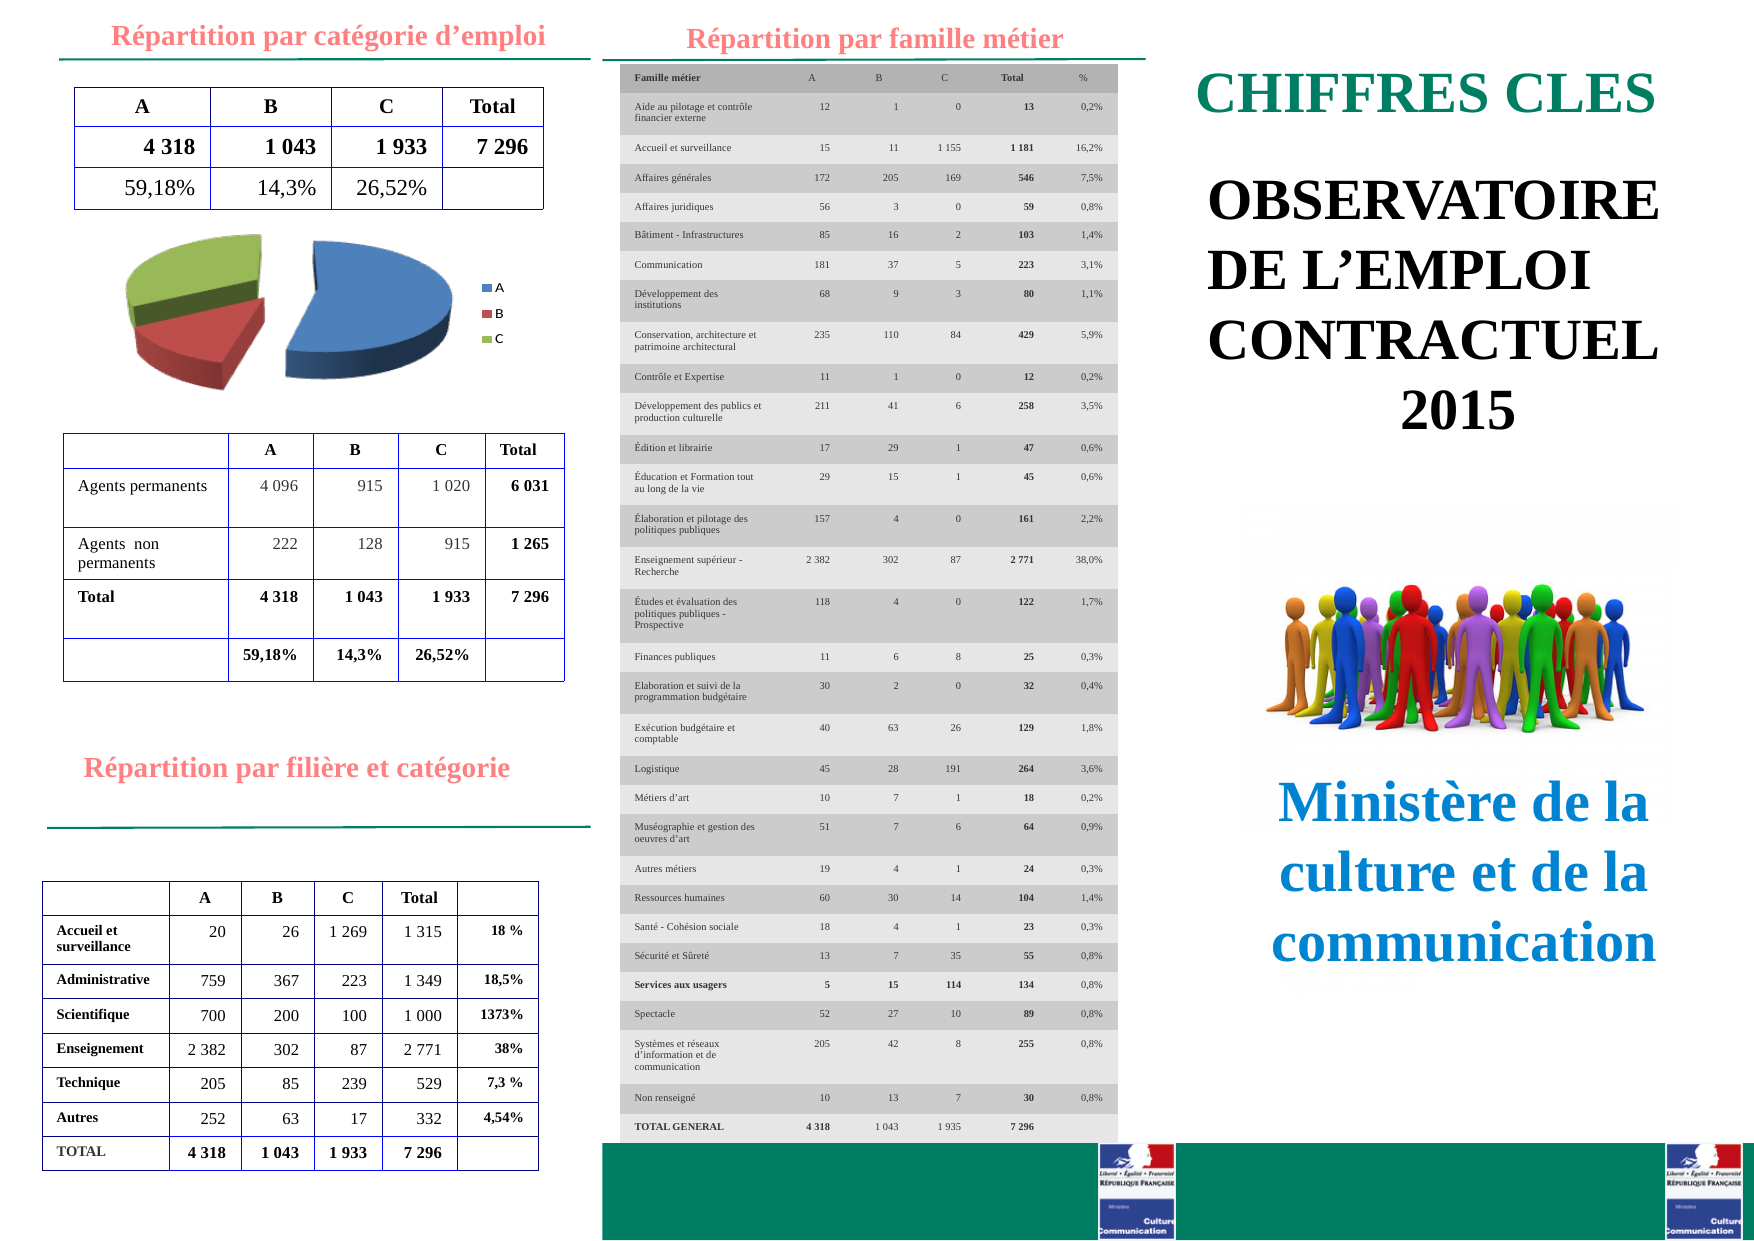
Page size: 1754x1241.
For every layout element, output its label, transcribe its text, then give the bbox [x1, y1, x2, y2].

table_cell Autres métiers [620, 856, 779, 885]
table_cell 25 [976, 643, 1049, 672]
table_cell Technique [43, 1068, 169, 1102]
table_cell 0 [913, 505, 976, 547]
table_cell 38% [458, 1034, 538, 1067]
table_cell 3 [845, 193, 913, 222]
table_cell 128 [314, 528, 398, 579]
table_cell 255 [976, 1030, 1049, 1084]
table_cell 915 [314, 469, 398, 527]
table_header C [399, 434, 485, 468]
table_cell 0,4% [1049, 672, 1118, 714]
table_cell 14,3% [211, 168, 331, 209]
table_header Total [486, 434, 564, 468]
table_header C [315, 882, 382, 915]
table_cell 191 [913, 756, 976, 785]
table_cell Non renseigné [620, 1084, 779, 1114]
table_cell 4 [845, 856, 913, 885]
table_cell 11 [845, 135, 913, 164]
picture [1240, 507, 1678, 755]
table_header A [170, 882, 241, 915]
table_header B [242, 882, 314, 915]
table_cell 1 155 [913, 135, 976, 164]
table_cell 1 043 [242, 1137, 314, 1170]
table_cell 235 [779, 322, 845, 364]
table_cell [64, 639, 228, 681]
table_cell 8 [913, 1030, 976, 1084]
table_cell 26,52% [332, 168, 442, 209]
table_cell 1 [845, 93, 913, 135]
table_cell 37 [845, 251, 913, 280]
table_cell Administrative [43, 965, 169, 998]
table_header A [779, 64, 845, 93]
table_cell 7 296 [486, 580, 564, 638]
table_cell Développement des publics et production culturelle [620, 393, 779, 435]
text_box Répartition par catégorie d’emploi [47, 12, 611, 61]
table_cell 87 [315, 1034, 382, 1067]
table_header Total [976, 64, 1049, 93]
table_cell 45 [976, 464, 1049, 505]
table_cell 7 296 [443, 127, 543, 167]
table_cell 3,6% [1049, 756, 1118, 785]
table_cell 18 [779, 914, 845, 943]
table_cell Accueil et surveillance [43, 916, 169, 964]
table_cell 332 [383, 1103, 457, 1136]
table_cell Élaboration et pilotage des politiques publiques [620, 505, 779, 547]
table_cell 14,3% [314, 639, 398, 681]
table_cell 7 296 [383, 1137, 457, 1170]
table_cell 32 [976, 672, 1049, 714]
table_cell 915 [399, 528, 485, 579]
table_cell Conservation, architecture et patrimoine architectural [620, 322, 779, 364]
table_header C [332, 88, 442, 126]
table_cell 89 [976, 1001, 1049, 1030]
table_cell 759 [170, 965, 241, 998]
table_cell 1 000 [383, 999, 457, 1033]
table_cell 9 [845, 280, 913, 322]
table_cell 59,18% [229, 639, 313, 681]
table_cell 5 [913, 251, 976, 280]
table_cell 3,5% [1049, 393, 1118, 435]
table_cell 1 933 [315, 1137, 382, 1170]
table_cell 1 [913, 914, 976, 943]
table_cell 84 [913, 322, 976, 364]
table_cell 2 382 [779, 547, 845, 589]
table_cell 1 [913, 435, 976, 464]
table_cell 11 [779, 643, 845, 672]
table_cell Systèmes et réseaux d’information et de communication [620, 1030, 779, 1084]
table_cell 55 [976, 943, 1049, 972]
table_cell Sécurité et Sûreté [620, 943, 779, 972]
table_cell 0,9% [1049, 814, 1118, 856]
table_cell 42 [845, 1030, 913, 1084]
table_cell Finances publiques [620, 643, 779, 672]
table_cell 38,0% [1049, 547, 1118, 589]
text_box Répartition par filière et catégorie [15, 744, 579, 793]
table_cell 7 [913, 1084, 976, 1114]
table_cell 1 [913, 785, 976, 814]
table_cell 4 318 [779, 1114, 845, 1143]
table_cell 1 [845, 364, 913, 393]
table_cell 24 [976, 856, 1049, 885]
table_cell Elaboration et suivi de la programmation budgétaire [620, 672, 779, 714]
table_cell 110 [845, 322, 913, 364]
table_cell 5,9% [1049, 322, 1118, 364]
table_cell 2 771 [383, 1034, 457, 1067]
table_cell Santé - Cohésion sociale [620, 914, 779, 943]
table_cell Développement des institutions [620, 280, 779, 322]
table_cell 0,2% [1049, 93, 1118, 135]
table_cell 11 [779, 364, 845, 393]
table_cell 0,6% [1049, 435, 1118, 464]
table_cell 205 [845, 164, 913, 193]
table_cell Scientifique [43, 999, 169, 1033]
table_cell 59,18% [75, 168, 210, 209]
table_cell 529 [383, 1068, 457, 1102]
table_cell 17 [315, 1103, 382, 1136]
table_cell 211 [779, 393, 845, 435]
table_cell Logistique [620, 756, 779, 785]
table_cell 16,2% [1049, 135, 1118, 164]
table_header Famille métier [620, 64, 779, 93]
table_cell 0,6% [1049, 464, 1118, 505]
table_cell 8 [913, 643, 976, 672]
table_cell 1 020 [399, 469, 485, 527]
table_header [458, 882, 538, 915]
table_cell Agents non permanents [64, 528, 228, 579]
table_cell 205 [779, 1030, 845, 1084]
table_cell 134 [976, 972, 1049, 1001]
table_cell 68 [779, 280, 845, 322]
table_cell 7,5% [1049, 164, 1118, 193]
text_box Ministère de la culture et de la communication [1181, 755, 1749, 934]
table_cell 10 [913, 1001, 976, 1030]
table_cell 172 [779, 164, 845, 193]
table_header [64, 434, 228, 468]
table_cell 2 [913, 222, 976, 251]
table_cell 0,8% [1049, 972, 1118, 1001]
table_cell 85 [779, 222, 845, 251]
table_cell 1,8% [1049, 714, 1118, 756]
table_cell 19 [779, 856, 845, 885]
table_cell 15 [779, 135, 845, 164]
table_cell 302 [845, 547, 913, 589]
table_cell 222 [229, 528, 313, 579]
table_cell 0,2% [1049, 364, 1118, 393]
table_cell 0,8% [1049, 193, 1118, 222]
table_cell 0,3% [1049, 914, 1118, 943]
table_cell 20 [170, 916, 241, 964]
table_cell 6 [913, 814, 976, 856]
table_cell Études et évaluation des politiques publiques - Prospective [620, 589, 779, 643]
table_cell 3 [913, 280, 976, 322]
table_cell Services aux usagers [620, 972, 779, 1001]
table_cell 80 [976, 280, 1049, 322]
table_cell 700 [170, 999, 241, 1033]
table_cell 10 [779, 785, 845, 814]
table_header B [845, 64, 913, 93]
table_cell 0 [913, 93, 976, 135]
picture [1308, 950, 1316, 959]
table_cell Enseignement supérieur - Recherche [620, 547, 779, 589]
table_cell 26,52% [399, 639, 485, 681]
table_cell Bâtiment - Infrastructures [620, 222, 779, 251]
table_cell 1 269 [315, 916, 382, 964]
table_cell 4,54% [458, 1103, 538, 1136]
table_cell 40 [779, 714, 845, 756]
table_cell Contrôle et Expertise [620, 364, 779, 393]
table_cell 1,1% [1049, 280, 1118, 322]
table_header Total [383, 882, 457, 915]
table_cell 1 181 [976, 135, 1049, 164]
table_cell 13 [976, 93, 1049, 135]
table_cell 239 [315, 1068, 382, 1102]
table_cell 1 043 [211, 127, 331, 167]
table_cell 1 043 [845, 1114, 913, 1143]
table_cell 0 [913, 589, 976, 643]
table_cell 7 [845, 943, 913, 972]
table_cell [486, 639, 564, 681]
table_header C [913, 64, 976, 93]
table_cell 13 [779, 943, 845, 972]
table_header [43, 882, 169, 915]
table_cell Éducation et Formation tout au long de la vie [620, 464, 779, 505]
table_cell TOTAL GENERAL [620, 1114, 779, 1143]
table_cell 51 [779, 814, 845, 856]
table_cell 4 [845, 505, 913, 547]
text_box CHIFFRES CLES [1181, 47, 1701, 137]
table_cell 6 [913, 393, 976, 435]
table_cell 7 [845, 814, 913, 856]
table_cell 1 935 [913, 1114, 976, 1143]
table_cell 264 [976, 756, 1049, 785]
table_cell Métiers d’art [620, 785, 779, 814]
table_header Total [443, 88, 543, 126]
table_cell 200 [242, 999, 314, 1033]
table_cell 16 [845, 222, 913, 251]
text_box Répartition par famille métier [601, 11, 1149, 51]
table_header % [1049, 64, 1118, 93]
table_cell 0 [913, 672, 976, 714]
table_cell 0,3% [1049, 643, 1118, 672]
table_cell 18 [976, 785, 1049, 814]
table_cell Autres [43, 1103, 169, 1136]
table_cell 161 [976, 505, 1049, 547]
table_cell Affaires générales [620, 164, 779, 193]
table_cell 30 [976, 1084, 1049, 1114]
table_cell 52 [779, 1001, 845, 1030]
table_cell 10 [779, 1084, 845, 1114]
table_cell 63 [845, 714, 913, 756]
table_cell 15 [845, 972, 913, 1001]
table_cell 47 [976, 435, 1049, 464]
table_cell 546 [976, 164, 1049, 193]
table_cell 122 [976, 589, 1049, 643]
table_header A [229, 434, 313, 468]
table_cell 59 [976, 193, 1049, 222]
table_cell 1,4% [1049, 222, 1118, 251]
table_cell 2 [845, 672, 913, 714]
table_cell 205 [170, 1068, 241, 1102]
table_cell 258 [976, 393, 1049, 435]
table_cell 0 [913, 193, 976, 222]
table_cell [443, 168, 543, 209]
table_cell 4 318 [75, 127, 210, 167]
table_cell 1,7% [1049, 589, 1118, 643]
table_cell 63 [242, 1103, 314, 1136]
table_cell 181 [779, 251, 845, 280]
table_cell 60 [779, 885, 845, 914]
table_cell 157 [779, 505, 845, 547]
picture [1098, 1142, 1176, 1241]
table_cell 87 [913, 547, 976, 589]
table_cell 252 [170, 1103, 241, 1136]
table_cell 302 [242, 1034, 314, 1067]
table_cell Total [64, 580, 228, 638]
table_cell 103 [976, 222, 1049, 251]
table_cell Communication [620, 251, 779, 280]
table_cell 223 [315, 965, 382, 998]
table_cell 85 [242, 1068, 314, 1102]
table_header B [314, 434, 398, 468]
table_cell 30 [779, 672, 845, 714]
table_cell [458, 1137, 538, 1170]
table_cell 7,3 % [458, 1068, 538, 1102]
picture [1665, 1142, 1743, 1241]
table_cell 1373% [458, 999, 538, 1033]
table_cell 1 315 [383, 916, 457, 964]
table_cell Agents permanents [64, 469, 228, 527]
table_cell 2 382 [170, 1034, 241, 1067]
table_cell 6 [845, 643, 913, 672]
table_cell Accueil et surveillance [620, 135, 779, 164]
table_cell Affaires juridiques [620, 193, 779, 222]
table_cell 7 296 [976, 1114, 1049, 1143]
table_cell 0,2% [1049, 785, 1118, 814]
table_header A [75, 88, 210, 126]
table_cell 23 [976, 914, 1049, 943]
table_cell Ressources humaines [620, 885, 779, 914]
table_cell 29 [779, 464, 845, 505]
table_cell 4 318 [229, 580, 313, 638]
table_cell 169 [913, 164, 976, 193]
table_cell Muséographie et gestion des oeuvres d’art [620, 814, 779, 856]
table_cell 100 [315, 999, 382, 1033]
table_cell 13 [845, 1084, 913, 1114]
table_cell 18,5% [458, 965, 538, 998]
table_cell 1,4% [1049, 885, 1118, 914]
table_cell 35 [913, 943, 976, 972]
table_cell 1 [913, 464, 976, 505]
table_cell 15 [845, 464, 913, 505]
table_cell 3,1% [1049, 251, 1118, 280]
table_cell 26 [913, 714, 976, 756]
table_cell 223 [976, 251, 1049, 280]
table_cell 118 [779, 589, 845, 643]
table_cell 0,8% [1049, 1001, 1118, 1030]
text_box OBSERVATOIRE DE L’EMPLOI CONTRACTUEL 2015 [1192, 153, 1725, 331]
table_cell 12 [976, 364, 1049, 393]
table_cell 367 [242, 965, 314, 998]
table_cell 0,8% [1049, 943, 1118, 972]
table_cell Exécution budgétaire et comptable [620, 714, 779, 756]
table_cell 4 318 [170, 1137, 241, 1170]
table_cell 1 265 [486, 528, 564, 579]
table_cell 2 771 [976, 547, 1049, 589]
table_cell Enseignement [43, 1034, 169, 1067]
table_cell 45 [779, 756, 845, 785]
table_cell 17 [779, 435, 845, 464]
table_cell 27 [845, 1001, 913, 1030]
table_cell 114 [913, 972, 976, 1001]
table_cell 5 [779, 972, 845, 1001]
table_cell 104 [976, 885, 1049, 914]
table_cell 64 [976, 814, 1049, 856]
table_cell 26 [242, 916, 314, 964]
table_cell 18 % [458, 916, 538, 964]
table_cell 1 933 [332, 127, 442, 167]
table_cell 4 096 [229, 469, 313, 527]
table_cell 4 [845, 914, 913, 943]
table_cell Aide au pilotage et contrôle financier externe [620, 93, 779, 135]
table_cell 28 [845, 756, 913, 785]
table_cell 56 [779, 193, 845, 222]
table_cell Édition et librairie [620, 435, 779, 464]
table_cell 0,8% [1049, 1084, 1118, 1114]
table_cell 1 043 [314, 580, 398, 638]
table_cell 429 [976, 322, 1049, 364]
table_cell 12 [779, 93, 845, 135]
table_cell 1 933 [399, 580, 485, 638]
picture [1275, 950, 1429, 1004]
table_cell 2,2% [1049, 505, 1118, 547]
table_cell Spectacle [620, 1001, 779, 1030]
table_cell 129 [976, 714, 1049, 756]
table_cell 0 [913, 364, 976, 393]
table_cell [1049, 1114, 1118, 1143]
table_cell 14 [913, 885, 976, 914]
table_cell TOTAL [43, 1137, 169, 1170]
table_cell 29 [845, 435, 913, 464]
table_cell 41 [845, 393, 913, 435]
table_cell 6 031 [486, 469, 564, 527]
table_cell 0,8% [1049, 1030, 1118, 1084]
table_cell 30 [845, 885, 913, 914]
table_header B [211, 88, 331, 126]
table_cell 1 349 [383, 965, 457, 998]
table_cell 0,3% [1049, 856, 1118, 885]
table_cell 7 [845, 785, 913, 814]
table_cell 1 [913, 856, 976, 885]
table_cell 4 [845, 589, 913, 643]
picture [94, 212, 520, 414]
